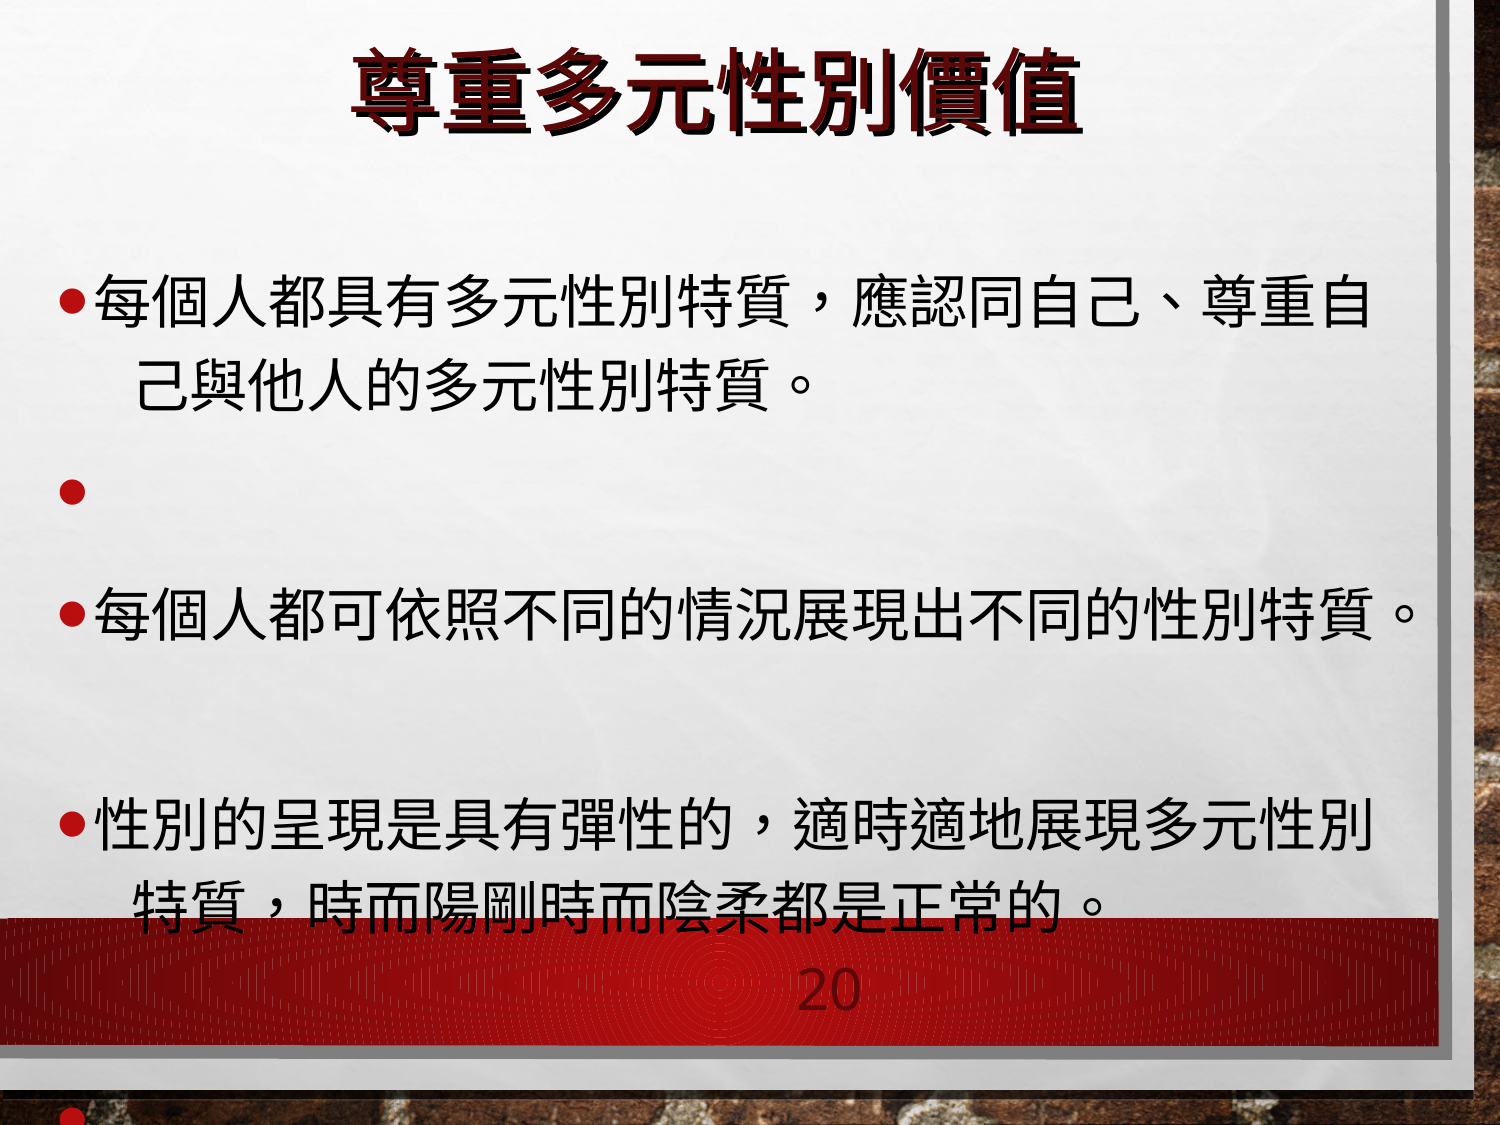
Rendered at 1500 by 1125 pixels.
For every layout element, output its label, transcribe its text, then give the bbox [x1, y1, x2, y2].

list 每個人都具有多元性別特質，應認同自己、尊重自己與他人的多元性別特質。 每個人都可依照不同的情況展現出不同的性別特質。 性別的呈現是具有彈性的，適時適地展現多元性別特質，時而陽剛時而陰柔都是正常的。 [41, 243, 1432, 964]
text_box 20 [773, 944, 886, 1027]
title 尊重多元性別價值 [75, 0, 1355, 189]
